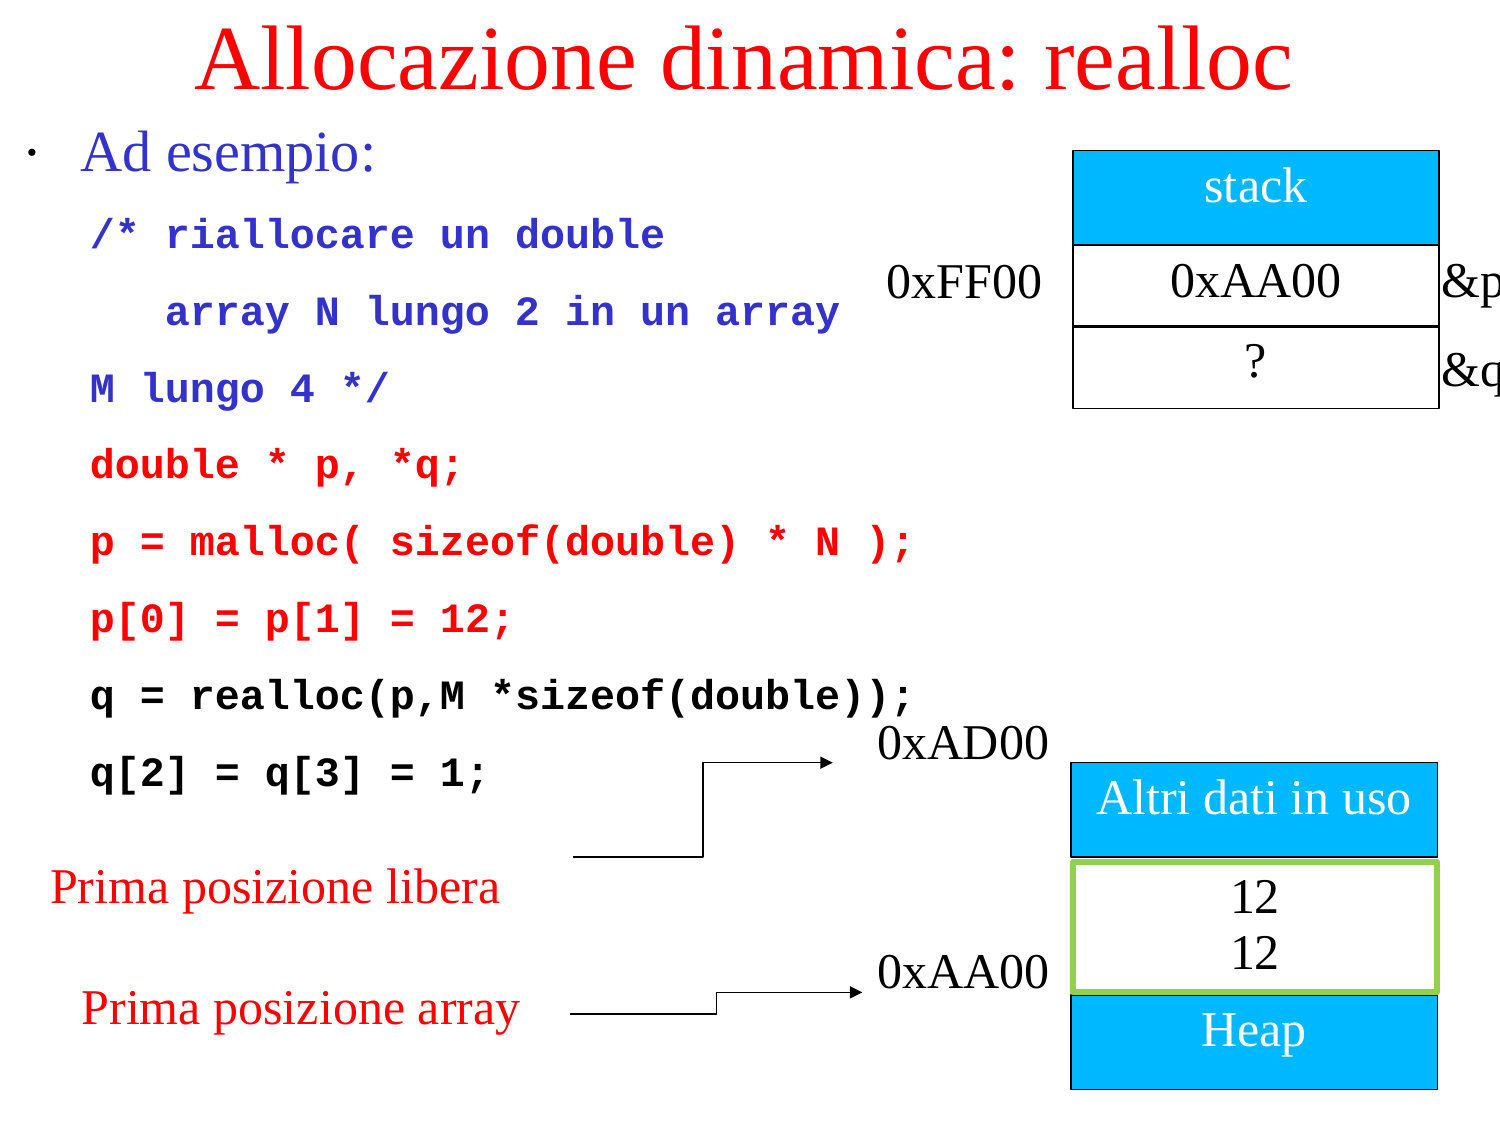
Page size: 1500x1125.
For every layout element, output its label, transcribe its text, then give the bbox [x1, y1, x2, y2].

text_box 0xAA00 [862, 937, 1088, 1008]
list Ad esempio: /* riallocare un double array N lungo 2 in un array M lungo 4 */ double * p, *q; p = malloc( sizeof(double) * N ); p[0] = p[1] = 12; q = realloc(p,M *sizeof(double)); q[2] = q[3] = 1; [0, 112, 1287, 952]
text_box Prima posizione array [66, 972, 536, 1043]
text_box &p [1426, 245, 1500, 316]
text_box 0xAA00 [1072, 245, 1440, 325]
text_box 0xFF00 [871, 246, 1097, 318]
text_box Prima posizione libera [35, 851, 516, 922]
text_box &q [1426, 334, 1500, 406]
text_box 12 12 [1072, 861, 1438, 993]
text_box stack [1072, 150, 1440, 245]
text_box Heap [1071, 994, 1438, 1090]
text_box &p [1488, 276, 1499, 296]
text_box &q [1486, 364, 1497, 384]
title Allocazione dinamica: realloc [107, 0, 1383, 150]
text_box ? [1072, 325, 1440, 409]
text_box Altri dati in uso [1071, 762, 1438, 858]
text_box 0xAD00 [862, 707, 1087, 779]
